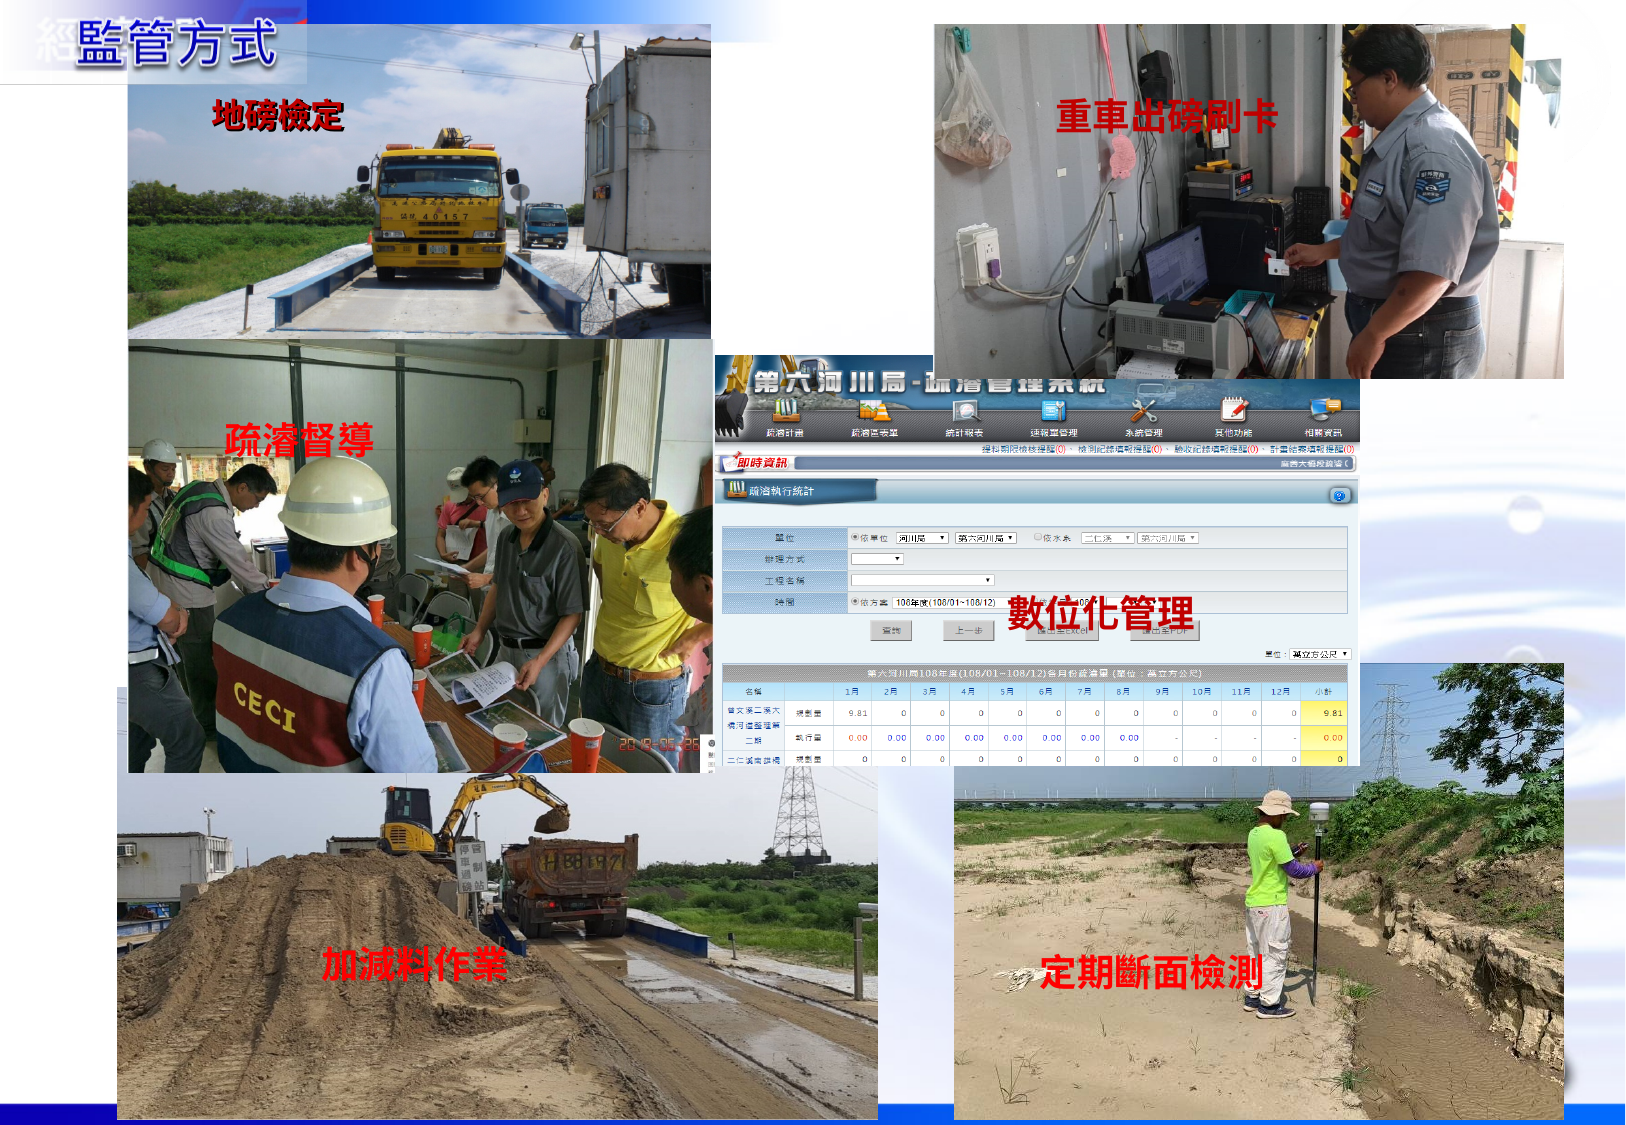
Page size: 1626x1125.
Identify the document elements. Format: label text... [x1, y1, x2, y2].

text_box 疏濬督導 [210, 409, 545, 465]
text_box 重車出磅刷卡 [1040, 85, 1297, 134]
text_box 加減料作業 [306, 933, 641, 989]
picture [0, 0, 1626, 1125]
title 地磅檢定 [196, 67, 588, 162]
text_box 數位化管理 [992, 582, 1249, 632]
text_box 定期斷面檢測 [1024, 941, 1359, 997]
